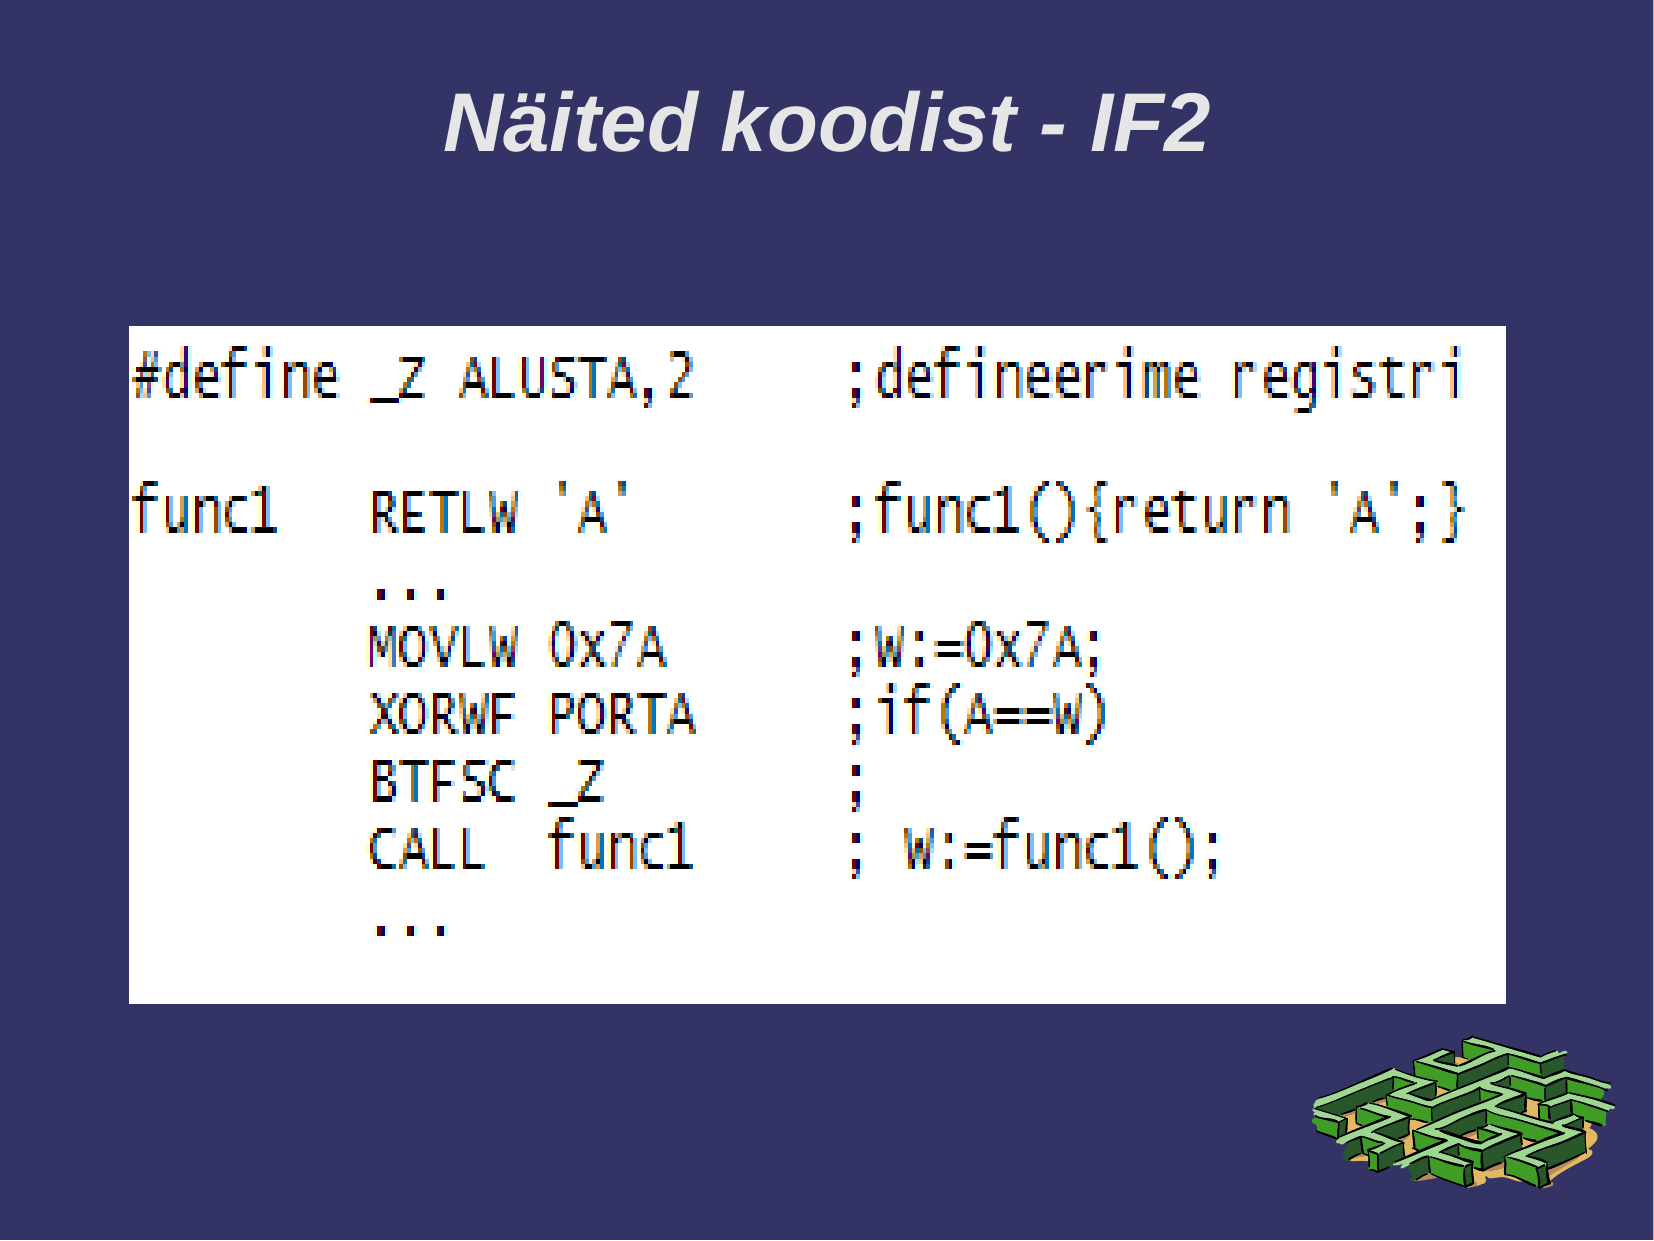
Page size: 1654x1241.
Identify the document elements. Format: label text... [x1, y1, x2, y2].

picture [129, 326, 1506, 1004]
title Näited koodist - IF2 [121, 19, 1534, 227]
